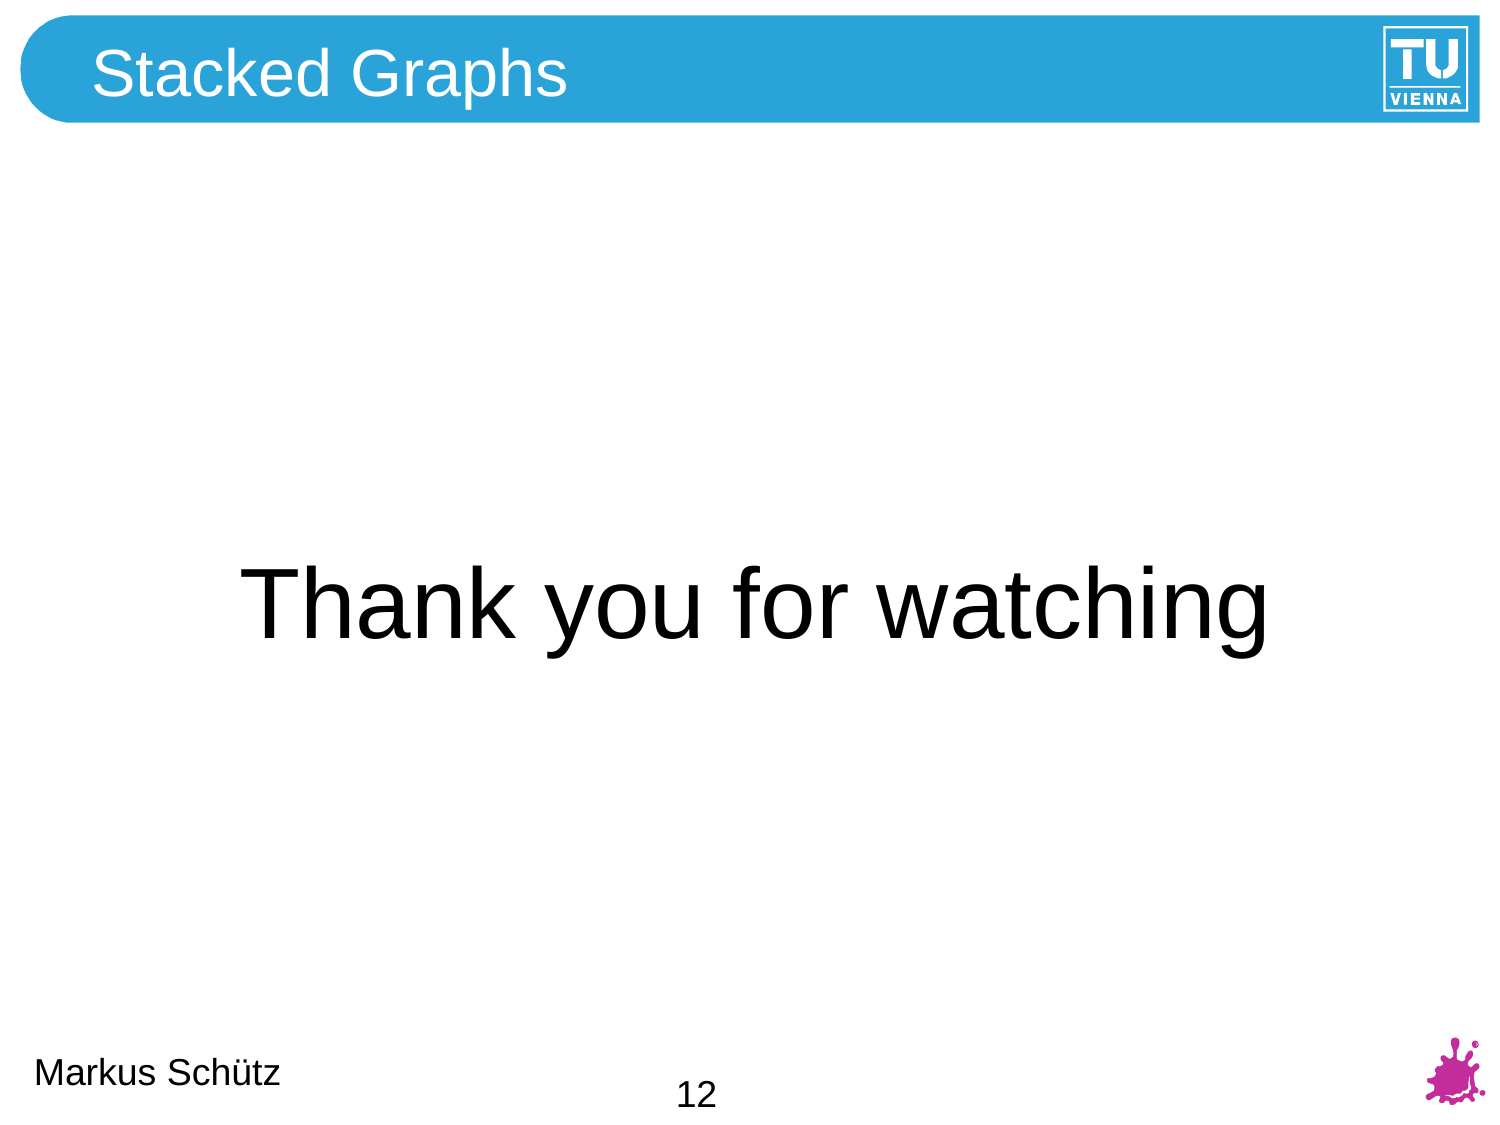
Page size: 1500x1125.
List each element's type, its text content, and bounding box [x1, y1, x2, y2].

title Stacked Graphs [76, 7, 1350, 132]
text_box Thank you for watching [224, 531, 1287, 667]
